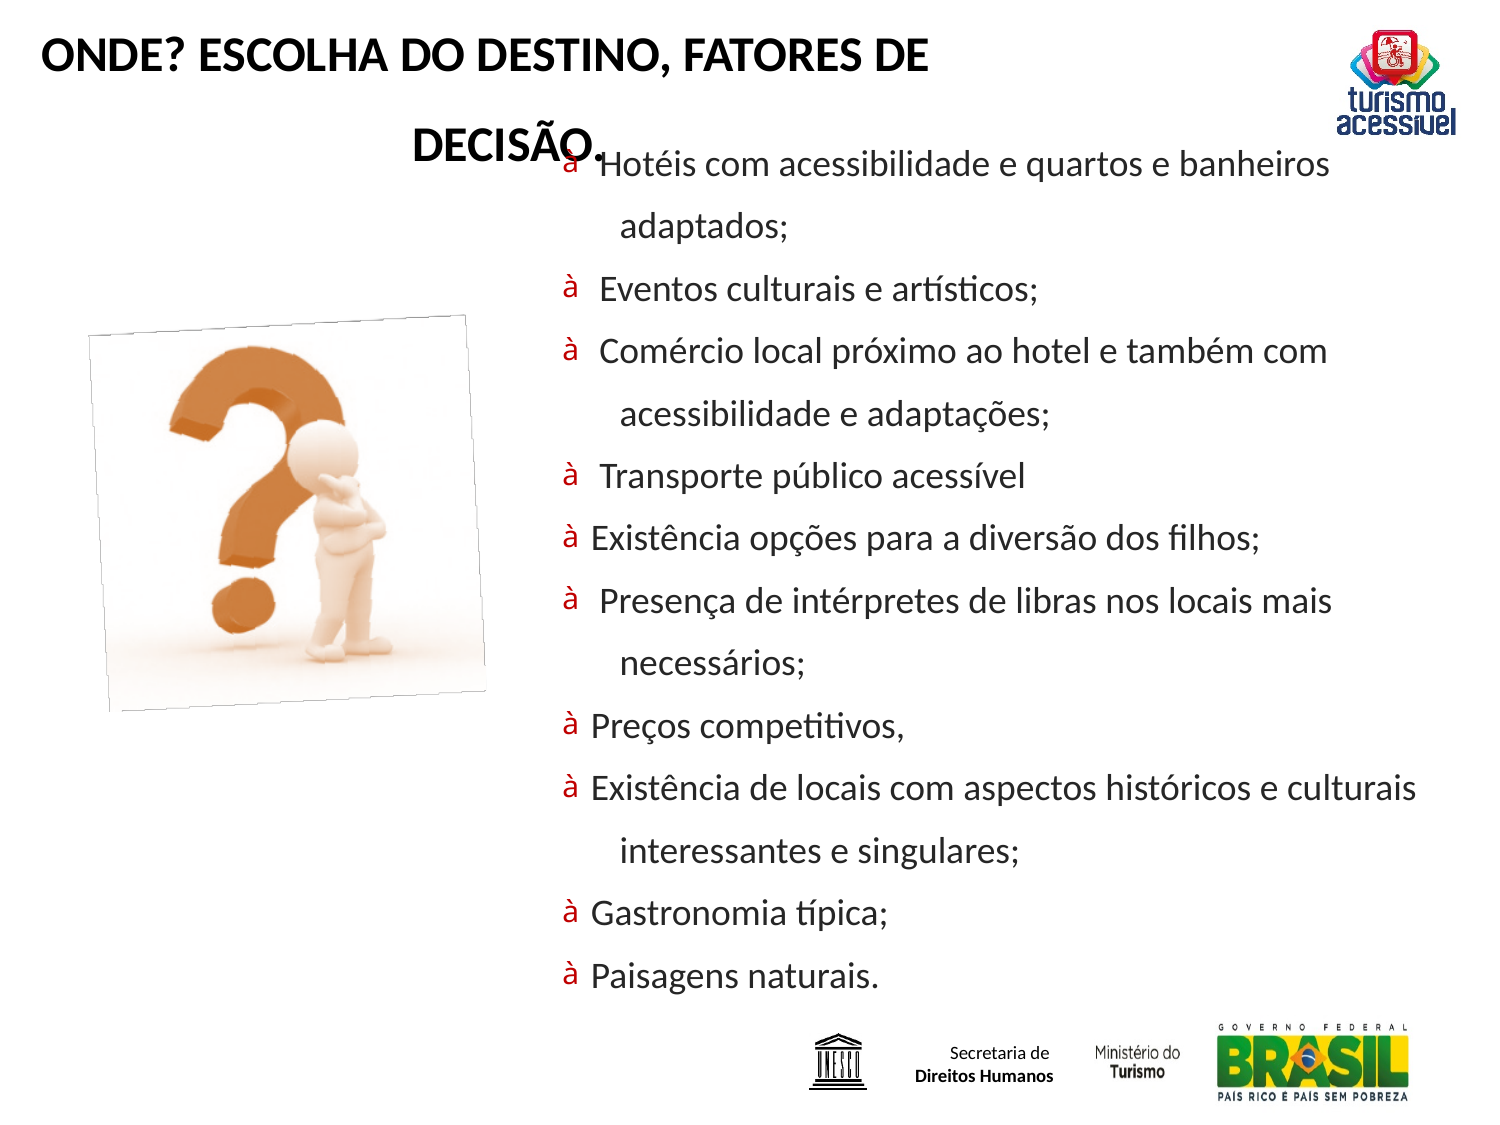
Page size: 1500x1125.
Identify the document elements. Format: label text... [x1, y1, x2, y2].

picture [88, 314, 486, 712]
text_box ONDE? Escolha do destino, fatores de decisão. [0, 0, 976, 179]
text_box Hotéis com acessibilidade e quartos e banheiros adaptados; Eventos culturais e artísticos; Comércio local próximo ao hotel e também com acessibilidade e adaptações; Transporte público acessível Existência opções para a diversão dos filhos; Presença de intérpretes de libras nos locais mais necessários; Preços competitivos, Existência de locais com aspectos históricos e culturais interessantes e singulares; Gastronomia típica; Paisagens naturais. [547, 114, 1474, 1003]
